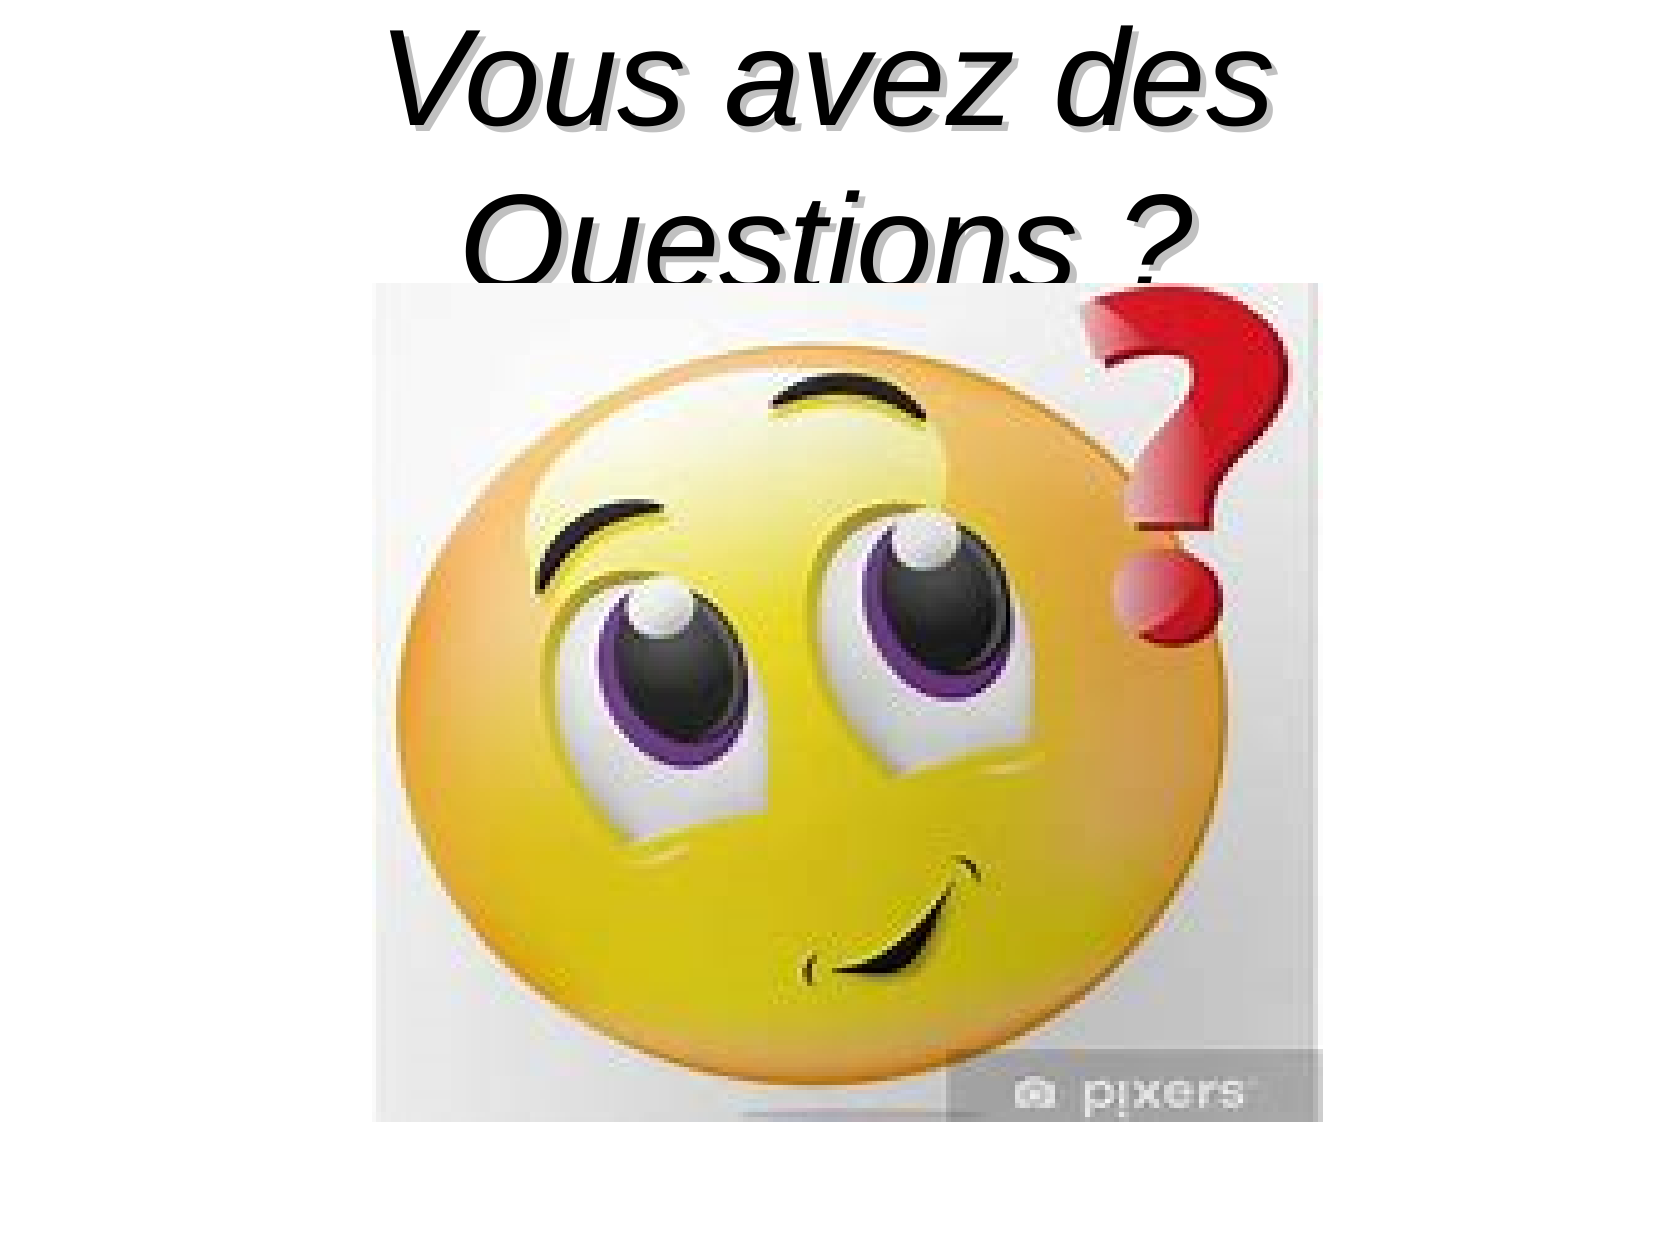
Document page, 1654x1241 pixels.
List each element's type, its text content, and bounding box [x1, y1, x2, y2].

title Vous avez des Questions ? [82, 0, 1571, 307]
picture [372, 283, 1323, 1123]
